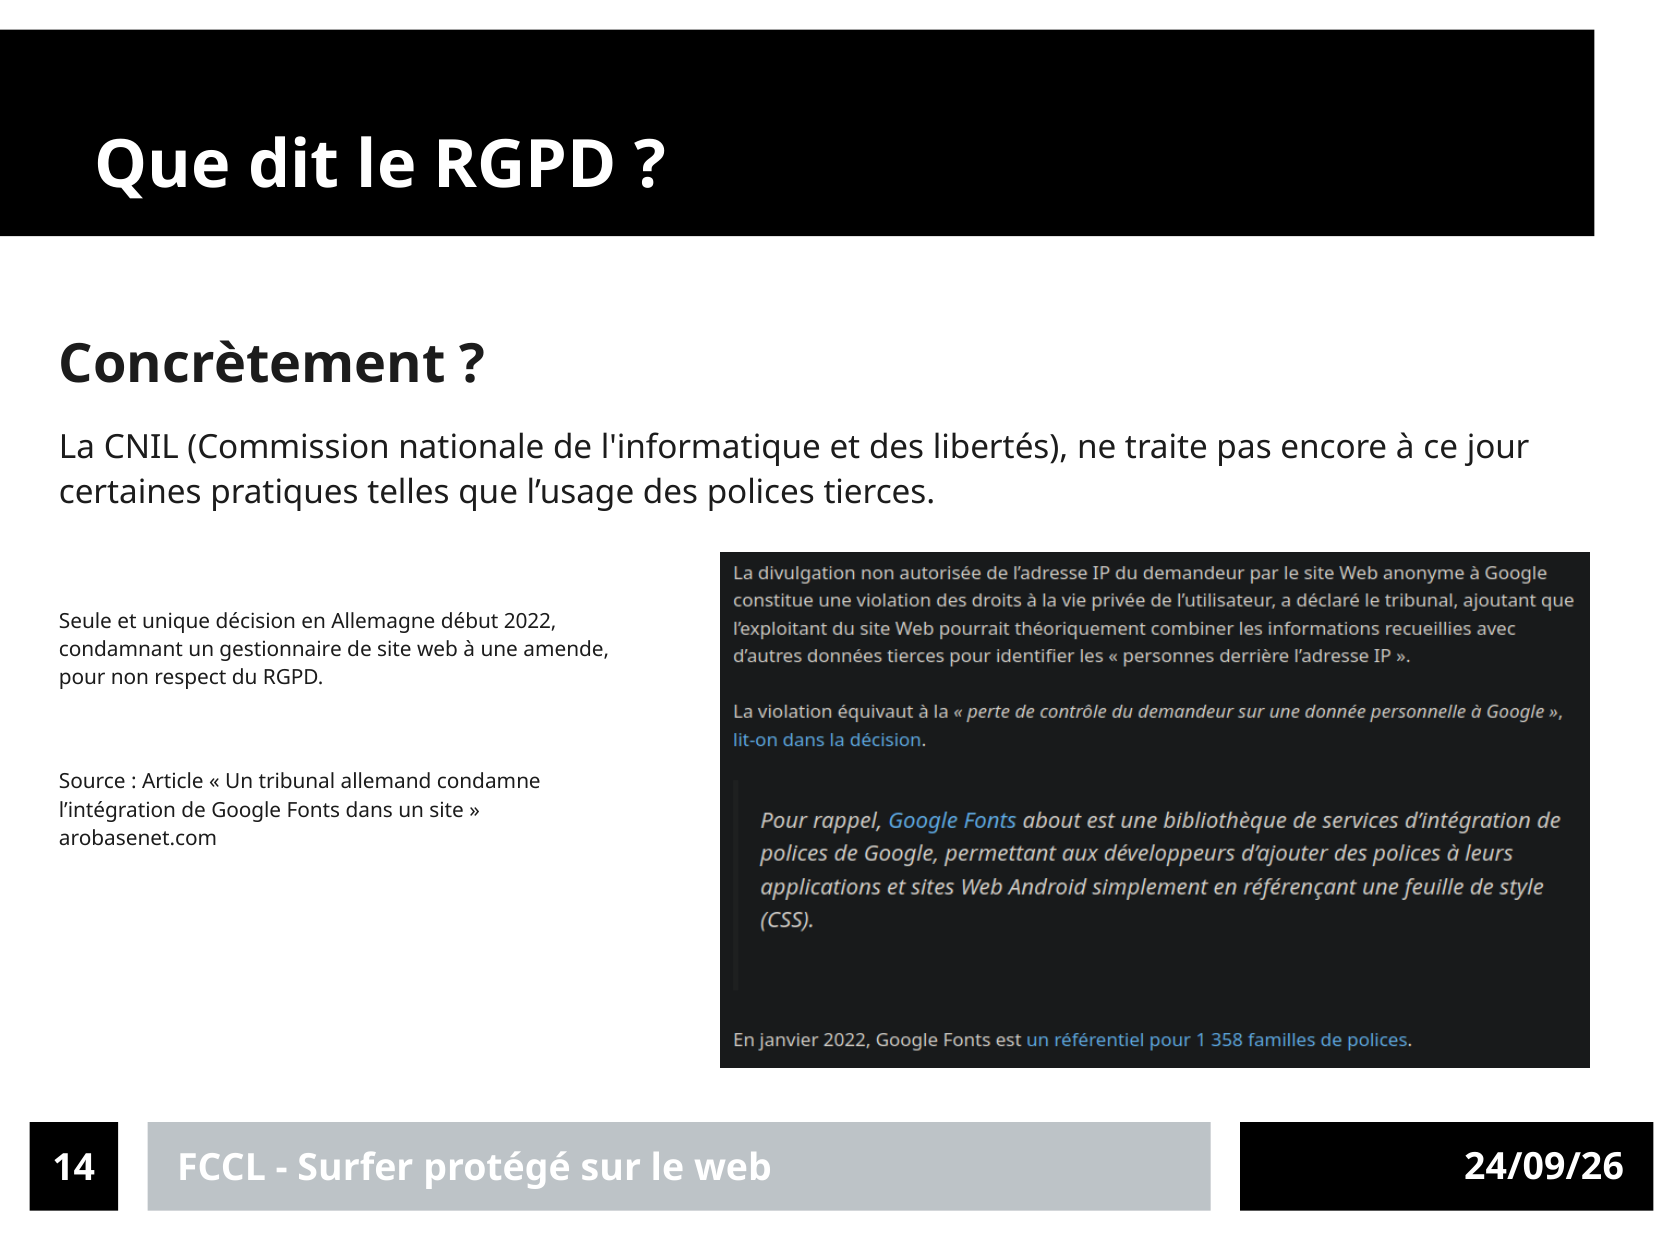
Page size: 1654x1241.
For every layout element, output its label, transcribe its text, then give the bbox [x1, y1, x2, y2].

picture [720, 552, 1590, 1068]
title Que dit le RGPD ? [59, 59, 1595, 207]
list Concrètement ? La CNIL (Commission nationale de l'informatique et des libertés), ne traite pas encore à ce jour certaines pratiques telles que l’usage des polices tierces. Seule et unique décision en Allemagne début 2022, condamnant un gestionnaire de site web à une amende, pour non respect du RGPD. Source : Article « Un tribunal allemand condamne l’intégration de Google Fonts dans un site » arobasenet.com [59, 324, 1565, 1093]
